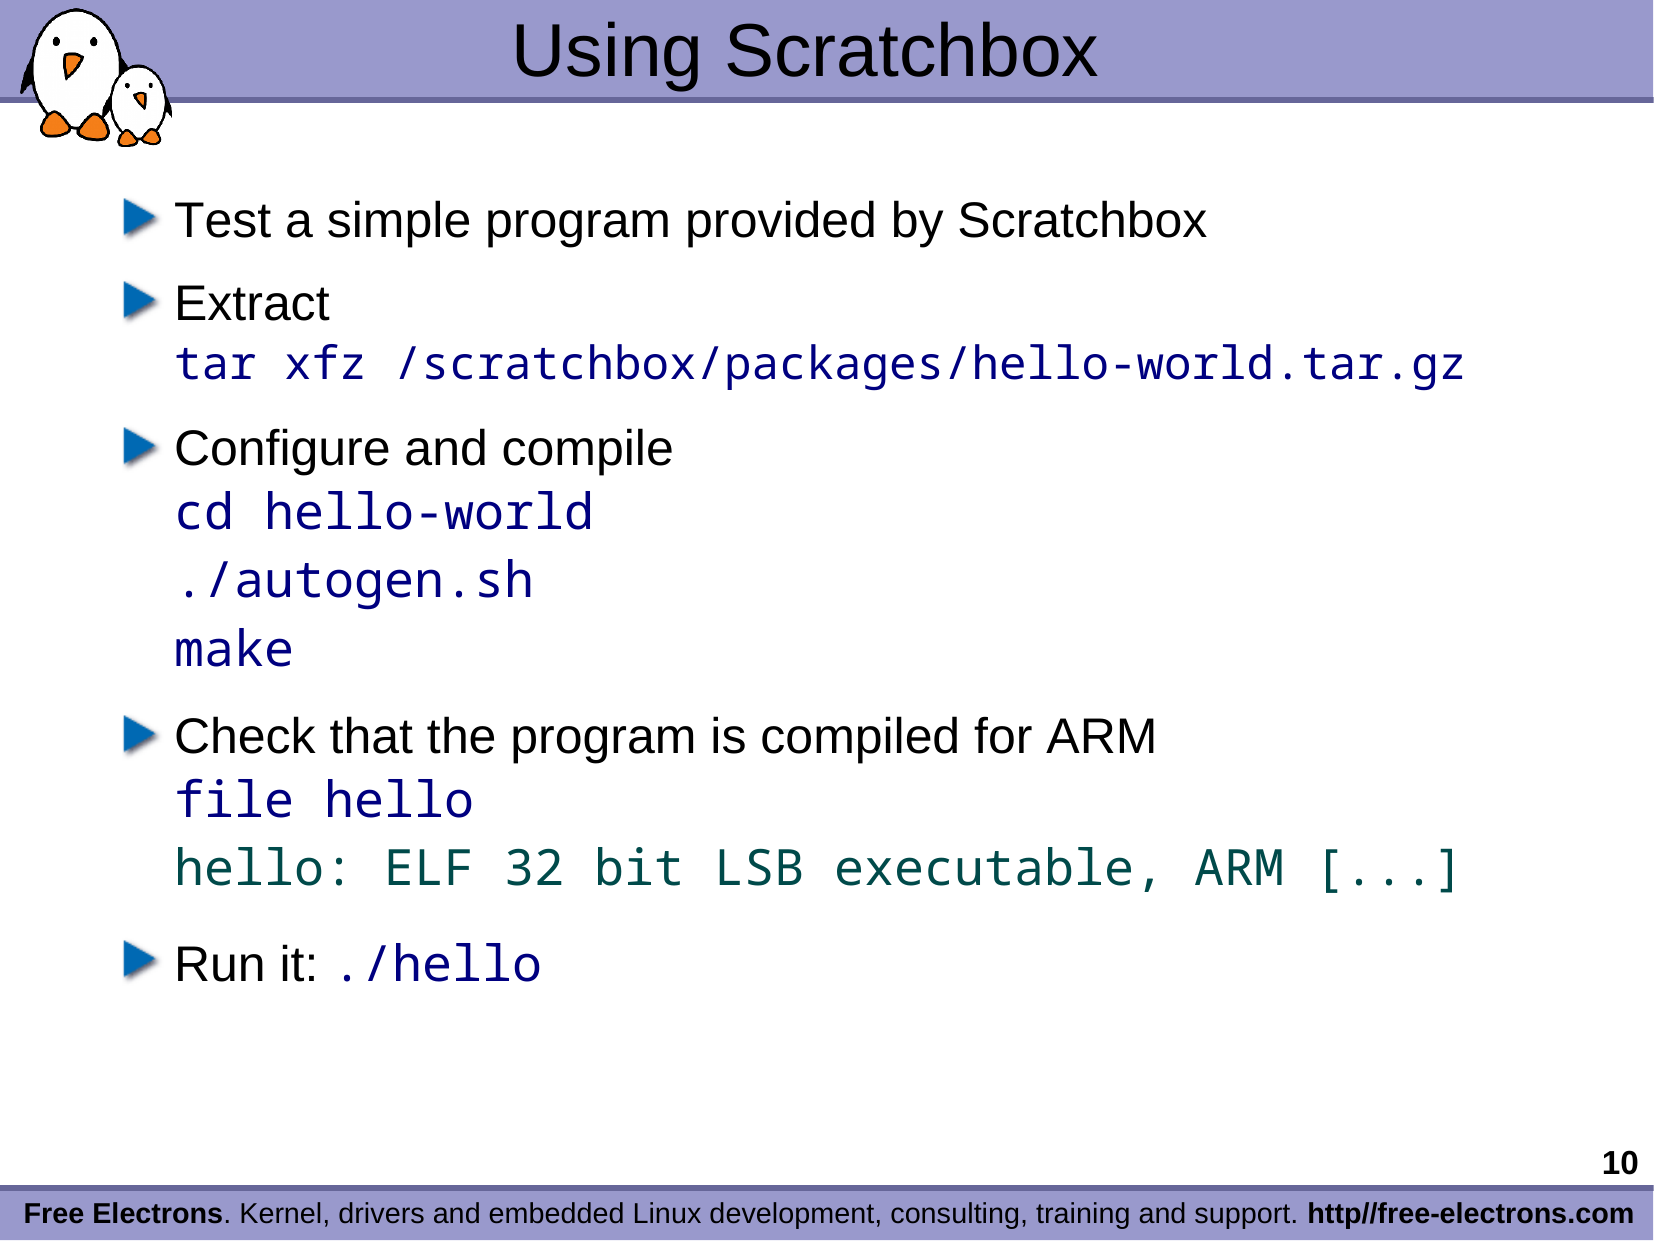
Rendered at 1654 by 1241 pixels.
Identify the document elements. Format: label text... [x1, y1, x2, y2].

title Using Scratchbox [60, 0, 1551, 101]
list Test a simple program provided by Scratchbox Extract tar xfz /scratchbox/packages/hello-world.tar.gz Configure and compile cd hello-world ./autogen.sh make Check that the program is compiled for ARM file hello hello: ELF 32 bit LSB executable, ARM [...] Run it: ./hello [103, 191, 1516, 1042]
picture [20, 8, 172, 147]
